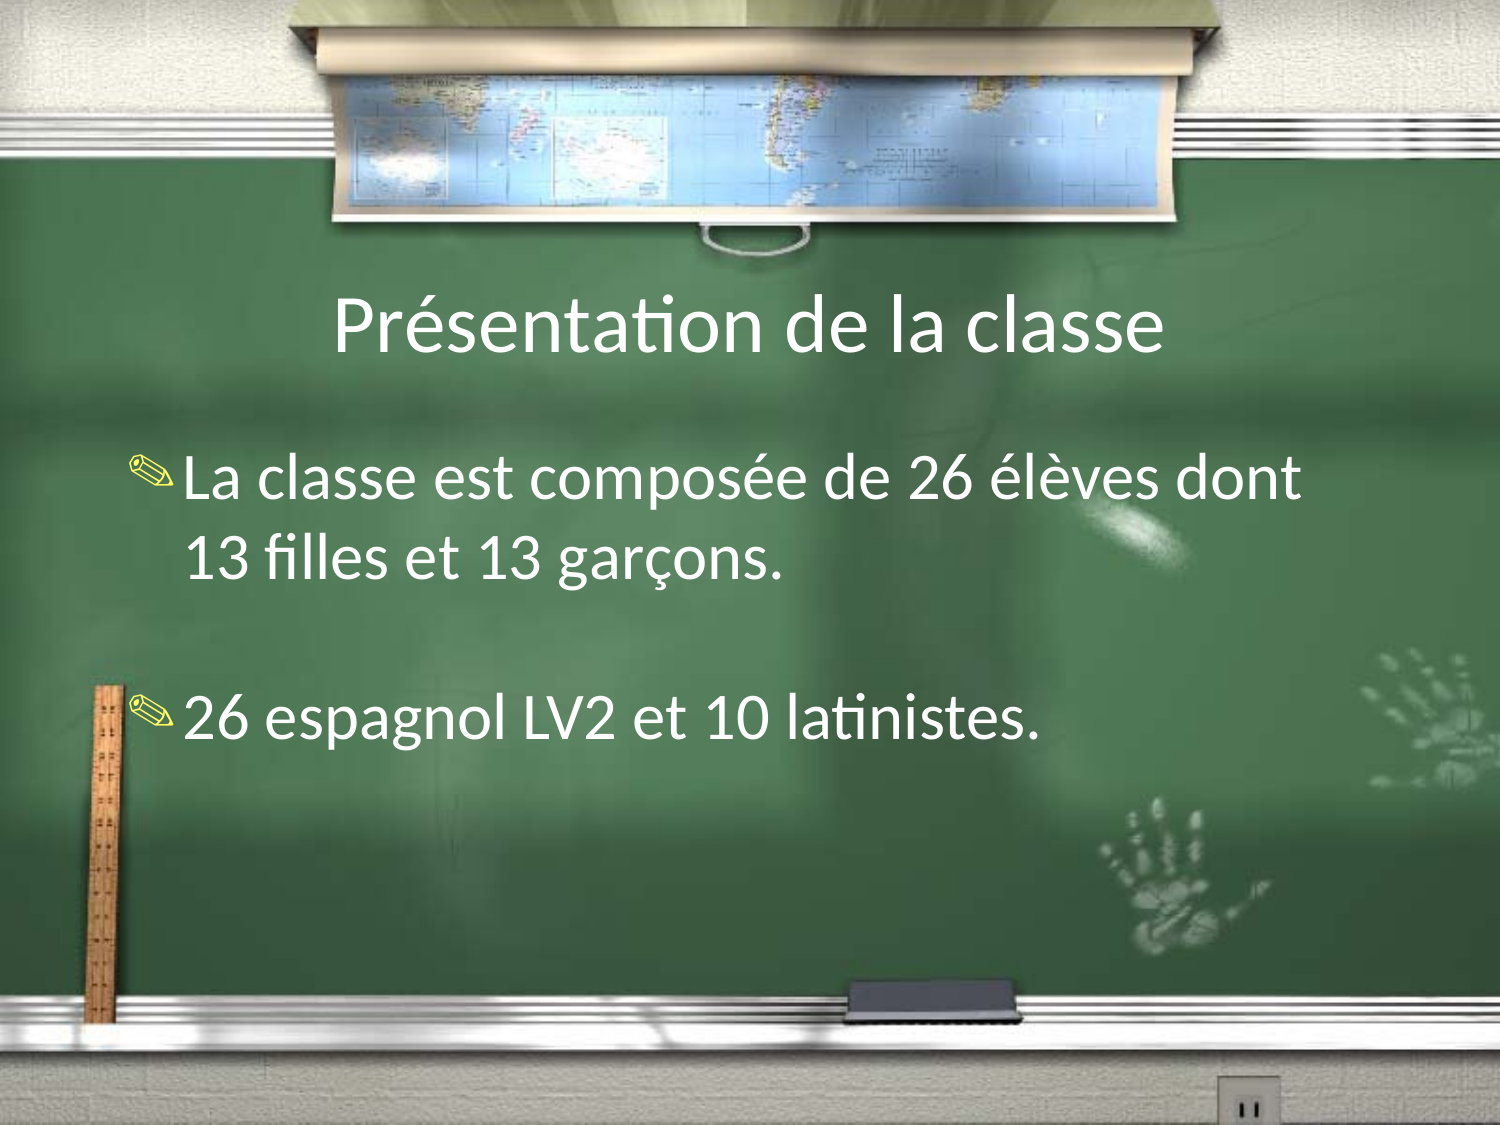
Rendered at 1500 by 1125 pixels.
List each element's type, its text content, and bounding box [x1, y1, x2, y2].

text_box Présentation de la classe [112, 211, 1388, 425]
picture [0, 0, 1500, 1125]
text_box La classe est composée de 26 élèves dont 13 filles et 13 garçons. 26 espagnol LV2 et 10 latinistes. [112, 425, 1388, 1001]
